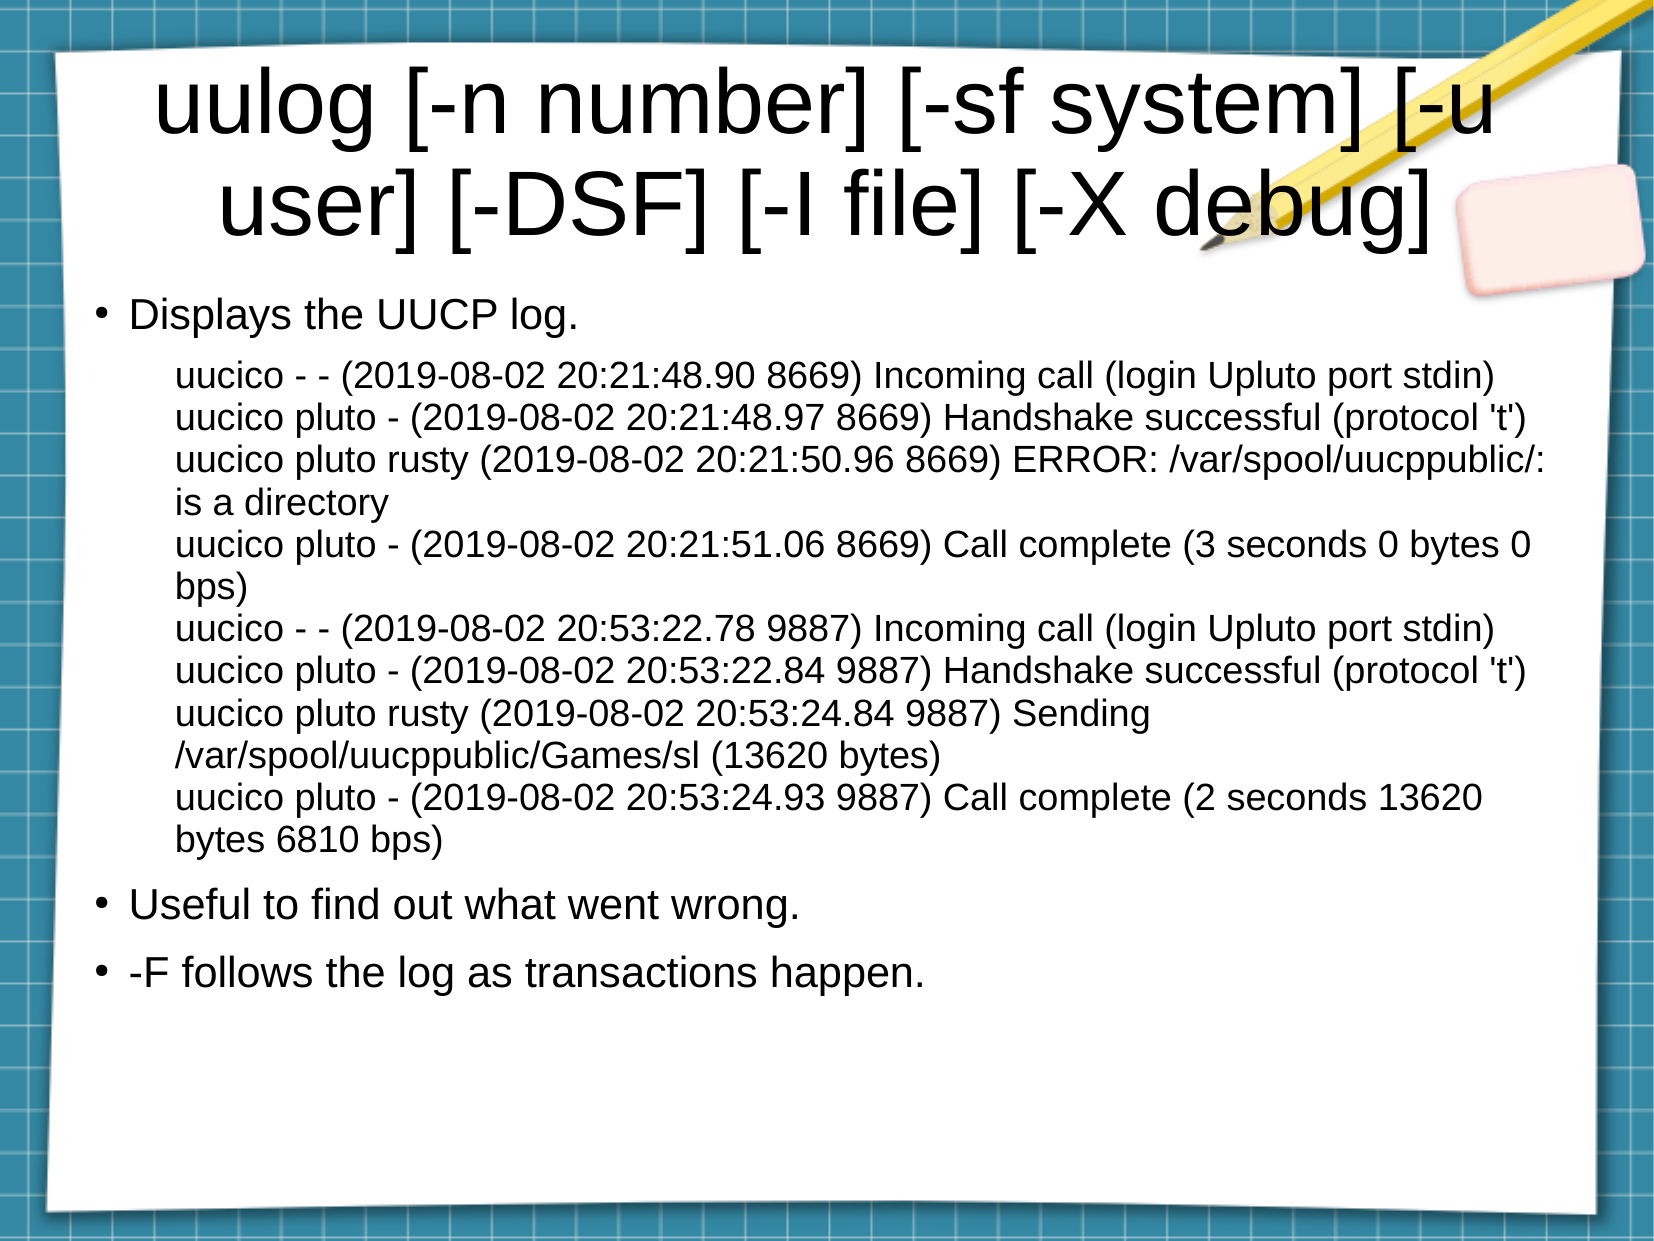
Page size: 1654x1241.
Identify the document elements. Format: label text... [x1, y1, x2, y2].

title uulog [-n number] [-sf system] [-u user] [-DSF] [-I file] [-X debug] [82, 49, 1571, 257]
list Displays the UUCP log. uucico - - (2019-08-02 20:21:48.90 8669) Incoming call (login Upluto port stdin) uucico pluto - (2019-08-02 20:21:48.97 8669) Handshake successful (protocol 't') uucico pluto rusty (2019-08-02 20:21:50.96 8669) ERROR: /var/spool/uucppublic/: is a directory uucico pluto - (2019-08-02 20:21:51.06 8669) Call complete (3 seconds 0 bytes 0 bps) uucico - - (2019-08-02 20:53:22.78 9887) Incoming call (login Upluto port stdin) uucico pluto - (2019-08-02 20:53:22.84 9887) Handshake successful (protocol 't') uucico pluto rusty (2019-08-02 20:53:24.84 9887) Sending /var/spool/uucppublic/Games/sl (13620 bytes) uucico pluto - (2019-08-02 20:53:24.93 9887) Call complete (2 seconds 13620 bytes 6810 bps) Useful to find out what went wrong. -F follows the log as transactions happen. [82, 290, 1571, 1010]
picture [0, 0, 1654, 1241]
